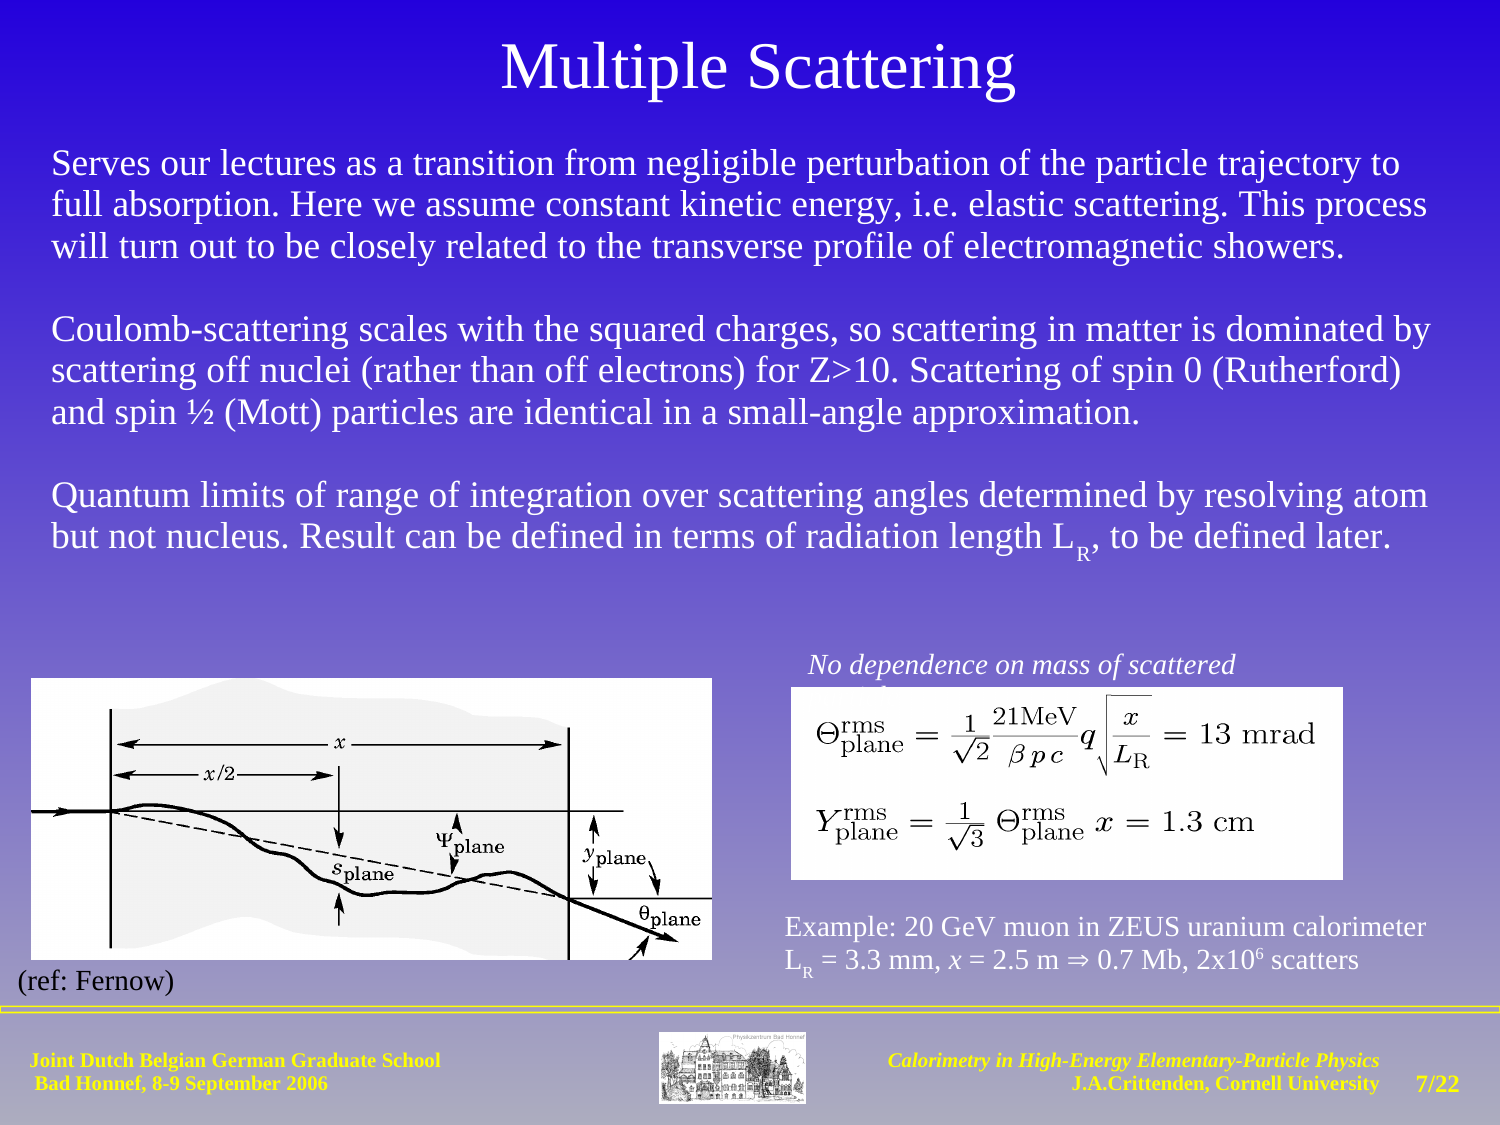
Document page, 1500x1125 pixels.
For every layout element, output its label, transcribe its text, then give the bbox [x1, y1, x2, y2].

text_box Serves our lectures as a transition from negligible perturbation of the particle trajectory to full absorption. Here we assume constant kinetic energy, i.e. elastic scattering. This process will turn out to be closely related to the transverse profile of electromagnetic showers. Coulomb-scattering scales with the squared charges, so scattering in matter is dominated by scattering off nuclei (rather than off electrons) for Z>10. Scattering of spin 0 (Rutherford) and spin ½ (Mott) particles are identical in a small-angle approximation. Quantum limits of range of integration over scattering angles determined by resolving atom but not nucleus. Result can be defined in terms of radiation length LR, to be defined later. [51, 100, 1462, 566]
text_box Example: 20 GeV muon in ZEUS uranium calorimeter LR = 3.3 mm, x = 2.5 m ⇒ 0.7 Mb, 2x106 scatters [784, 910, 1428, 983]
picture [31, 678, 712, 960]
text_box No dependence on mass of scattered particle [807, 648, 1329, 713]
text_box (ref: Fernow) [17, 964, 284, 997]
title Multiple Scattering [121, 15, 1397, 100]
picture [659, 1032, 806, 1104]
picture [791, 687, 1343, 880]
